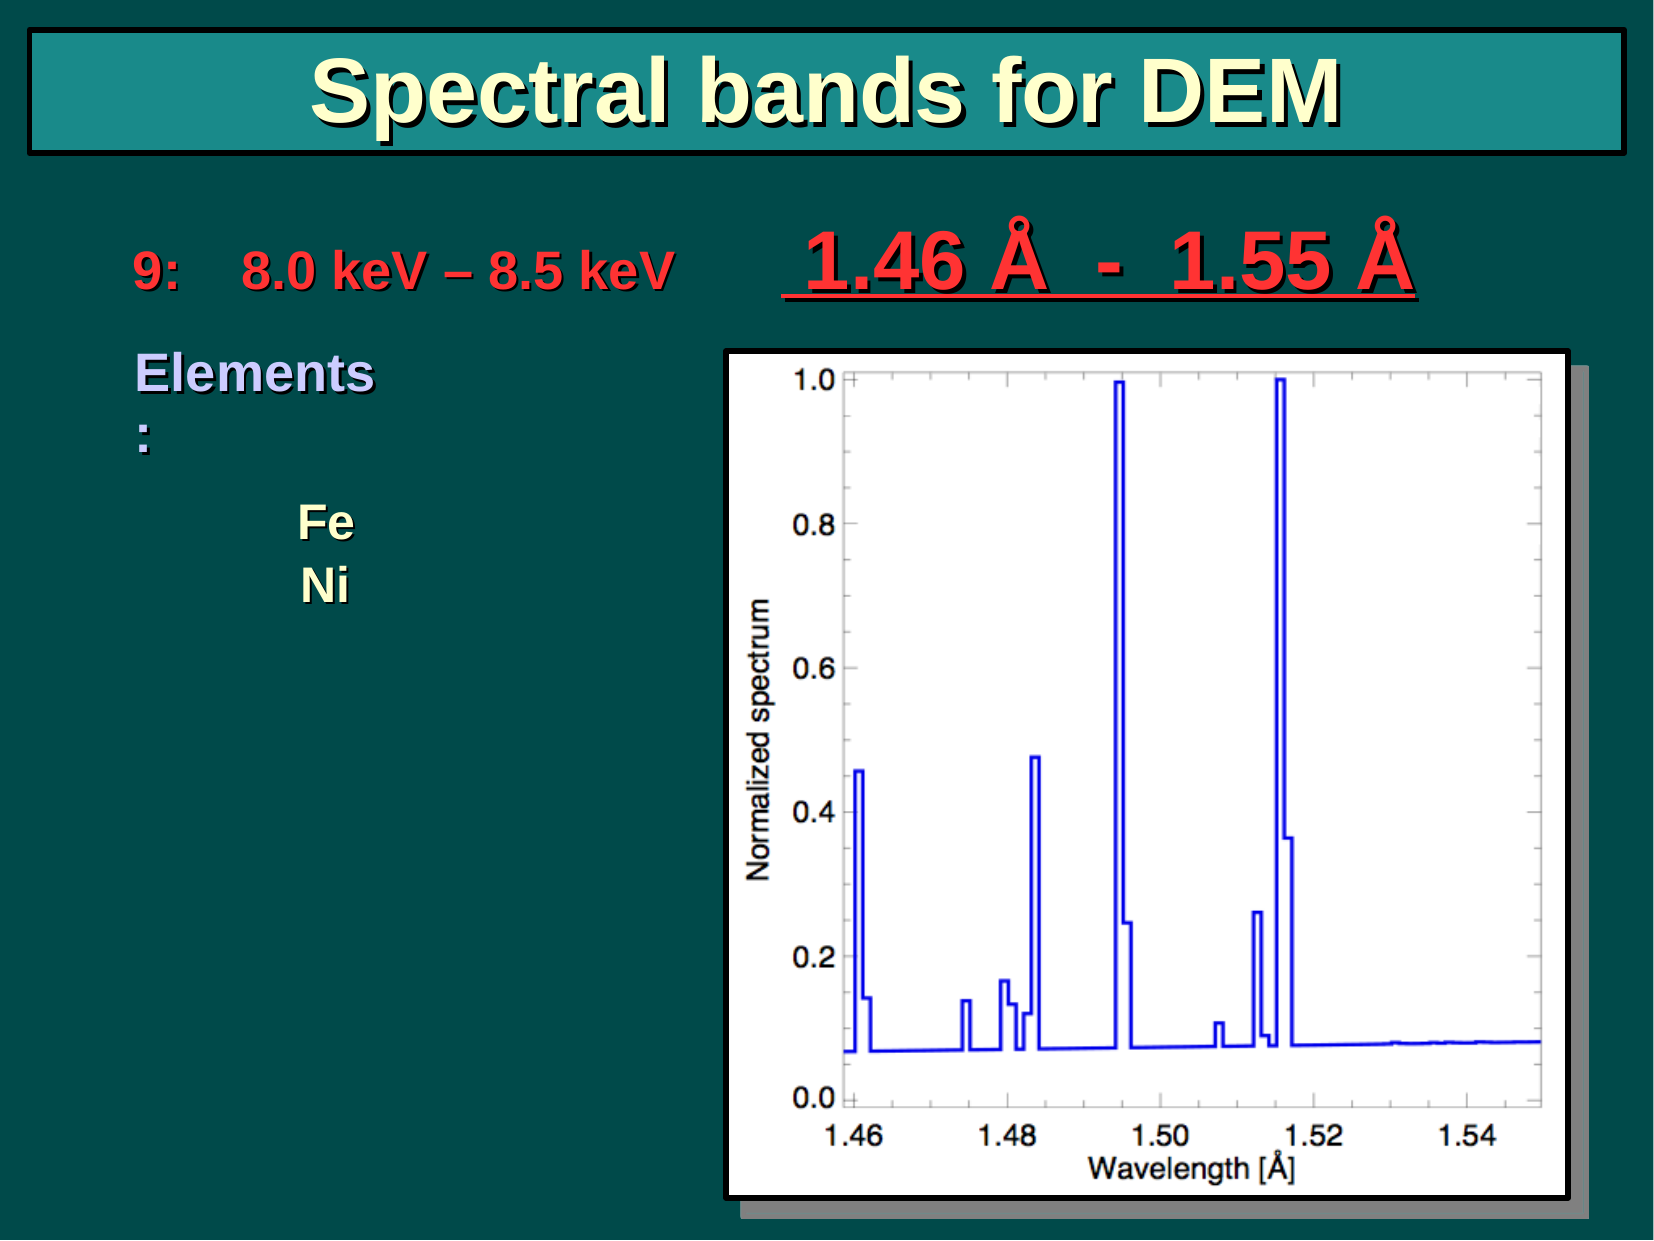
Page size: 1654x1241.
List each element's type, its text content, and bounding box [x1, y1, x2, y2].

text_box Spectral bands for DEM [29, 29, 1625, 153]
picture [729, 354, 1565, 1195]
text_box 9: 8.0 keV – 8.5 keV 1.46 Å - 1.55 Å [118, 206, 1536, 315]
text_box Elements: Fe Ni [120, 335, 404, 839]
